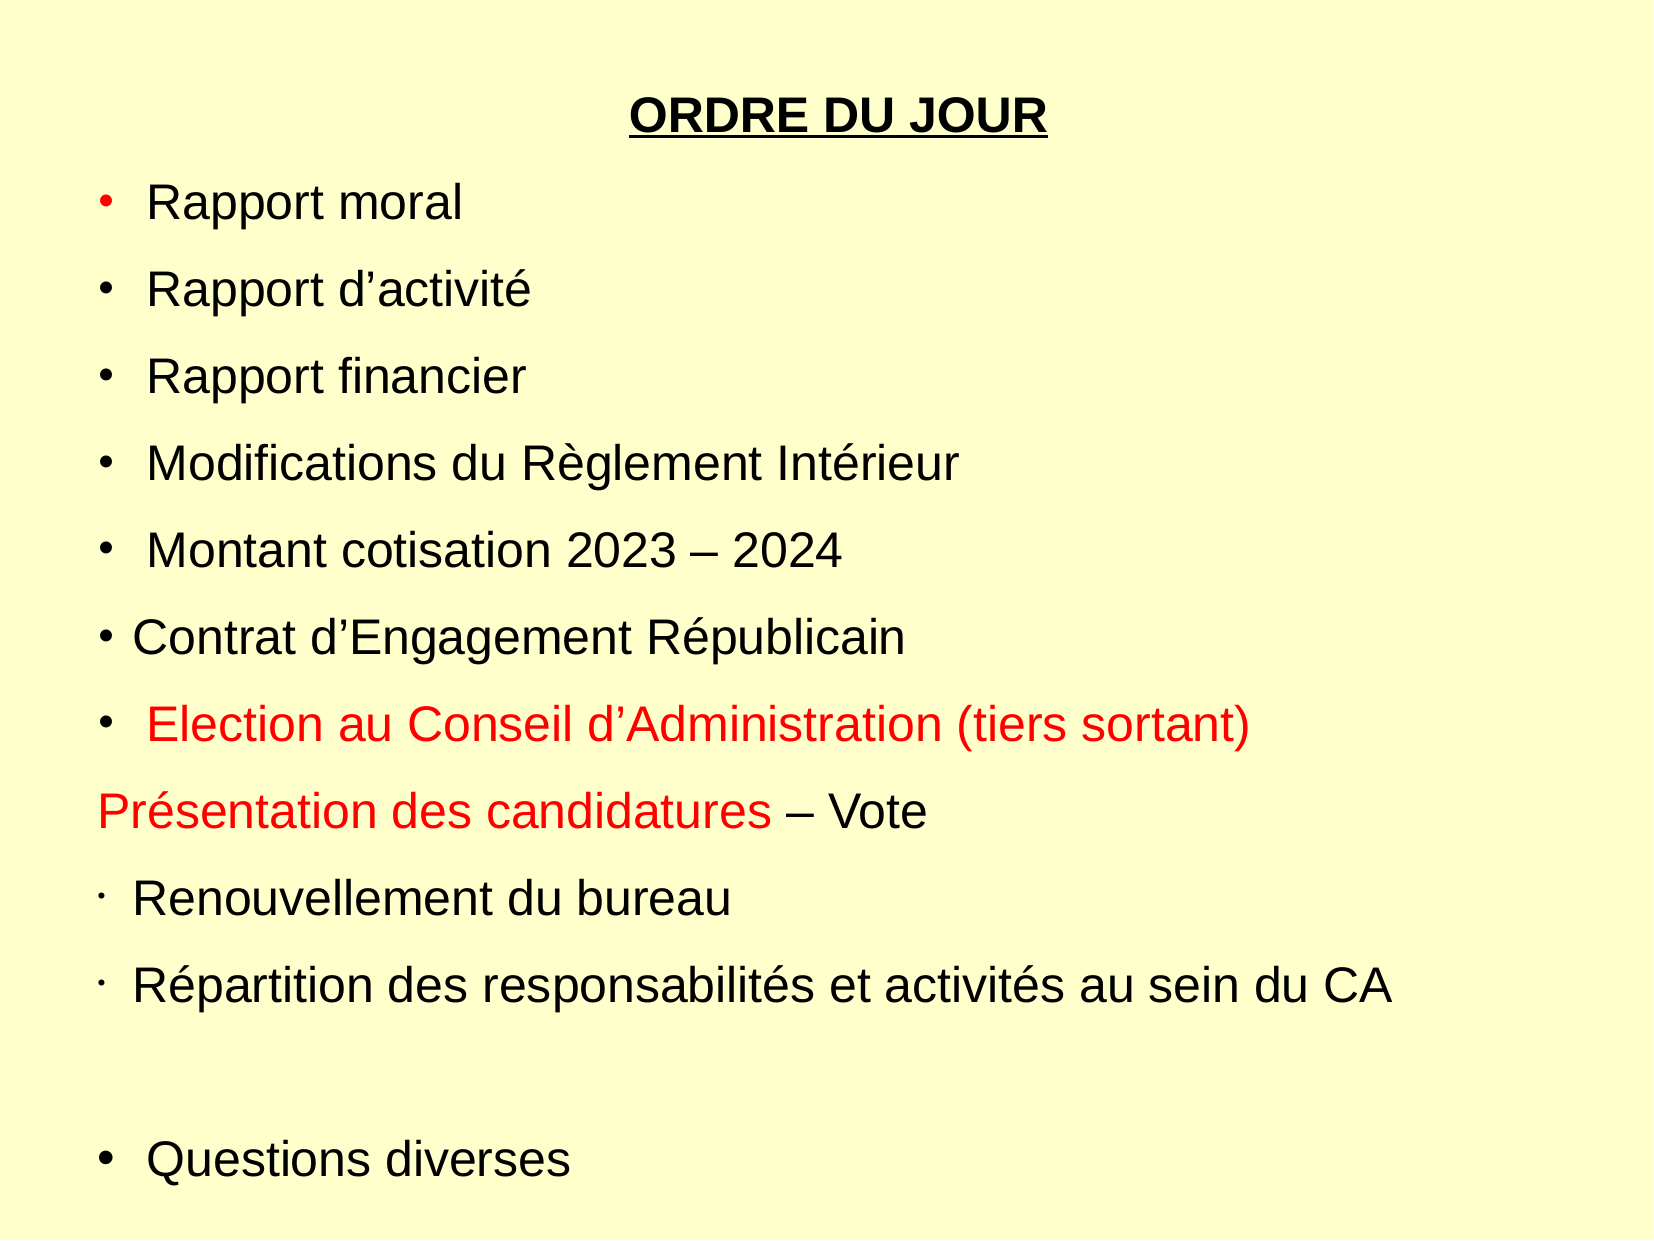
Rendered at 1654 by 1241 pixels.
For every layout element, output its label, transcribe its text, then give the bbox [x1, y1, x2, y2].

text_box ORDRE DU JOUR Rapport moral Rapport d’activité Rapport financier Modifications du Règlement Intérieur Montant cotisation 2023 – 2024 Contrat d’Engagement Républicain Election au Conseil d’Administration (tiers sortant) Présentation des candidatures – Vote Renouvellement du bureau Répartition des responsabilités et activités au sein du CA Questions diverses [82, 76, 1595, 1152]
